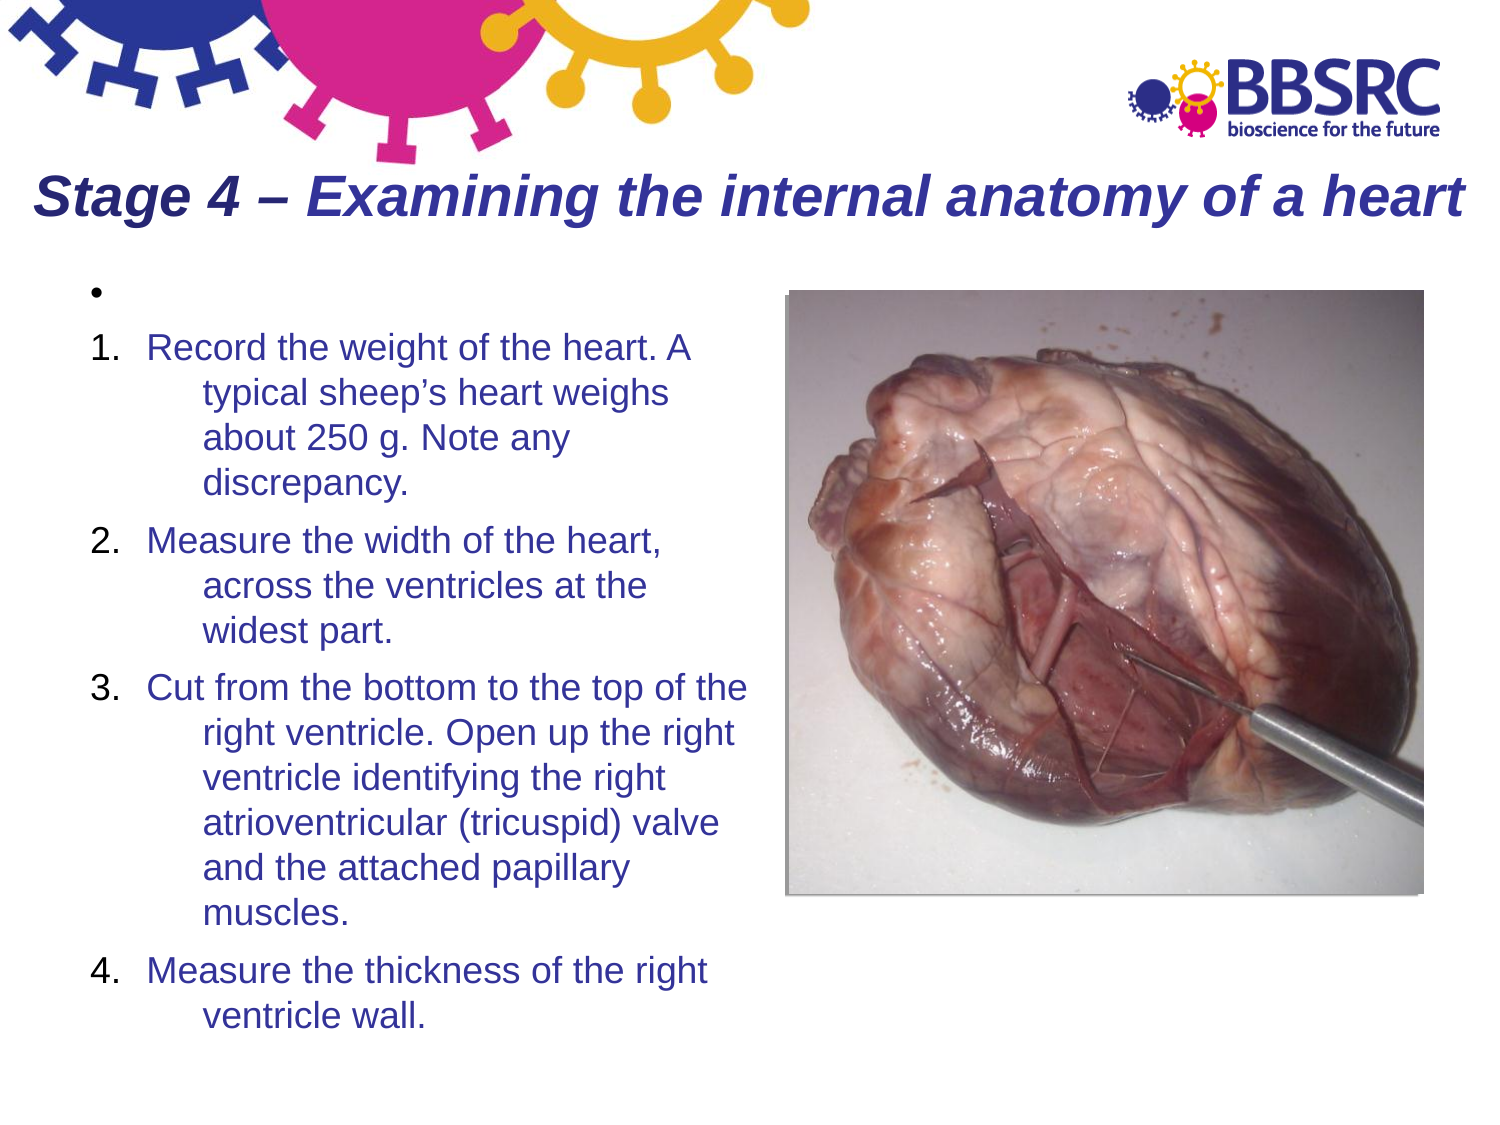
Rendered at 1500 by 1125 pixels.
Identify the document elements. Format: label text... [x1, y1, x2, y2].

title Stage 4 – Examining the internal anatomy of a heart [0, 150, 1500, 256]
picture [789, 290, 1424, 894]
list Record the weight of the heart. A typical sheep’s heart weighs about 250 g. Note any discrepancy. Measure the width of the heart, across the ventricles at the widest part. Cut from the bottom to the top of the right ventricle. Open up the right ventricle identifying the right atrioventricular (tricuspid) valve and the attached papillary muscles. Measure the thickness of the right ventricle wall. [75, 262, 774, 1095]
